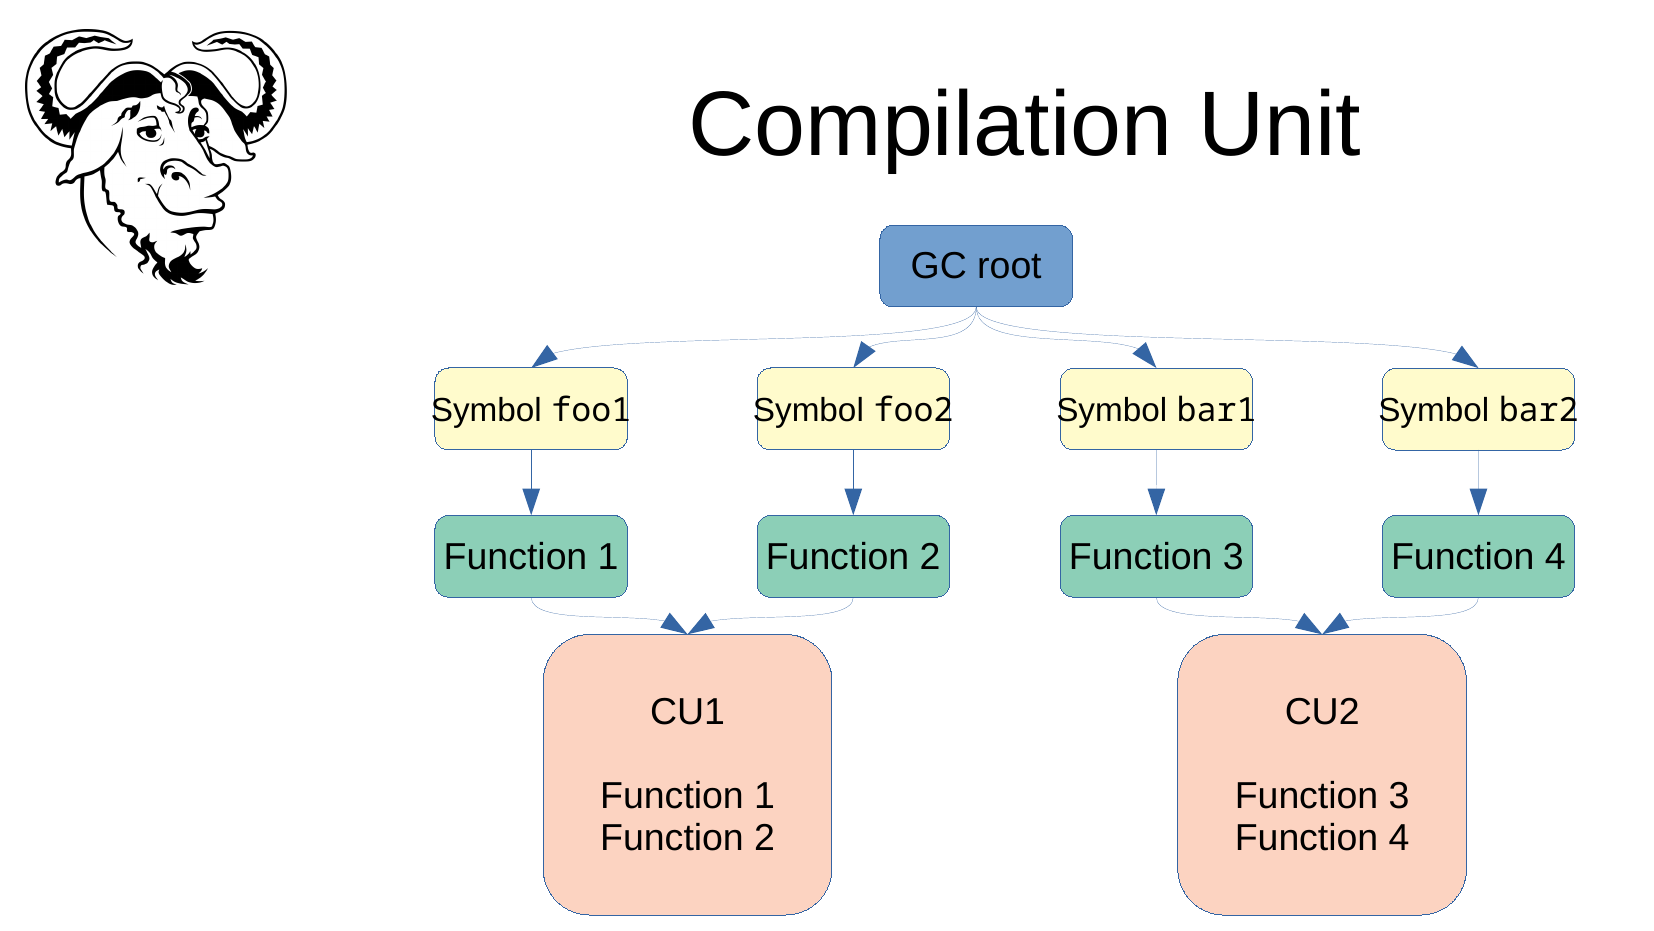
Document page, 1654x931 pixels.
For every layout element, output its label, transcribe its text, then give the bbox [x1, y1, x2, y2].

text_box CU2 Function 3 Function 4 [1177, 634, 1467, 916]
text_box Symbol bar1 [1060, 368, 1253, 450]
text_box Symbol bar2 [1382, 368, 1575, 451]
text_box Function 3 [1060, 515, 1253, 598]
text_box Symbol foo1 [434, 367, 628, 450]
text_box Symbol foo2 [757, 367, 950, 450]
text_box CU1 Function 1 Function 2 [543, 634, 832, 916]
picture [25, 29, 287, 285]
text_box Function 1 [434, 515, 628, 598]
text_box Function 4 [1382, 515, 1575, 598]
title Compilation Unit [480, 37, 1571, 211]
text_box Function 2 [757, 515, 950, 598]
text_box GC root [879, 225, 1073, 307]
